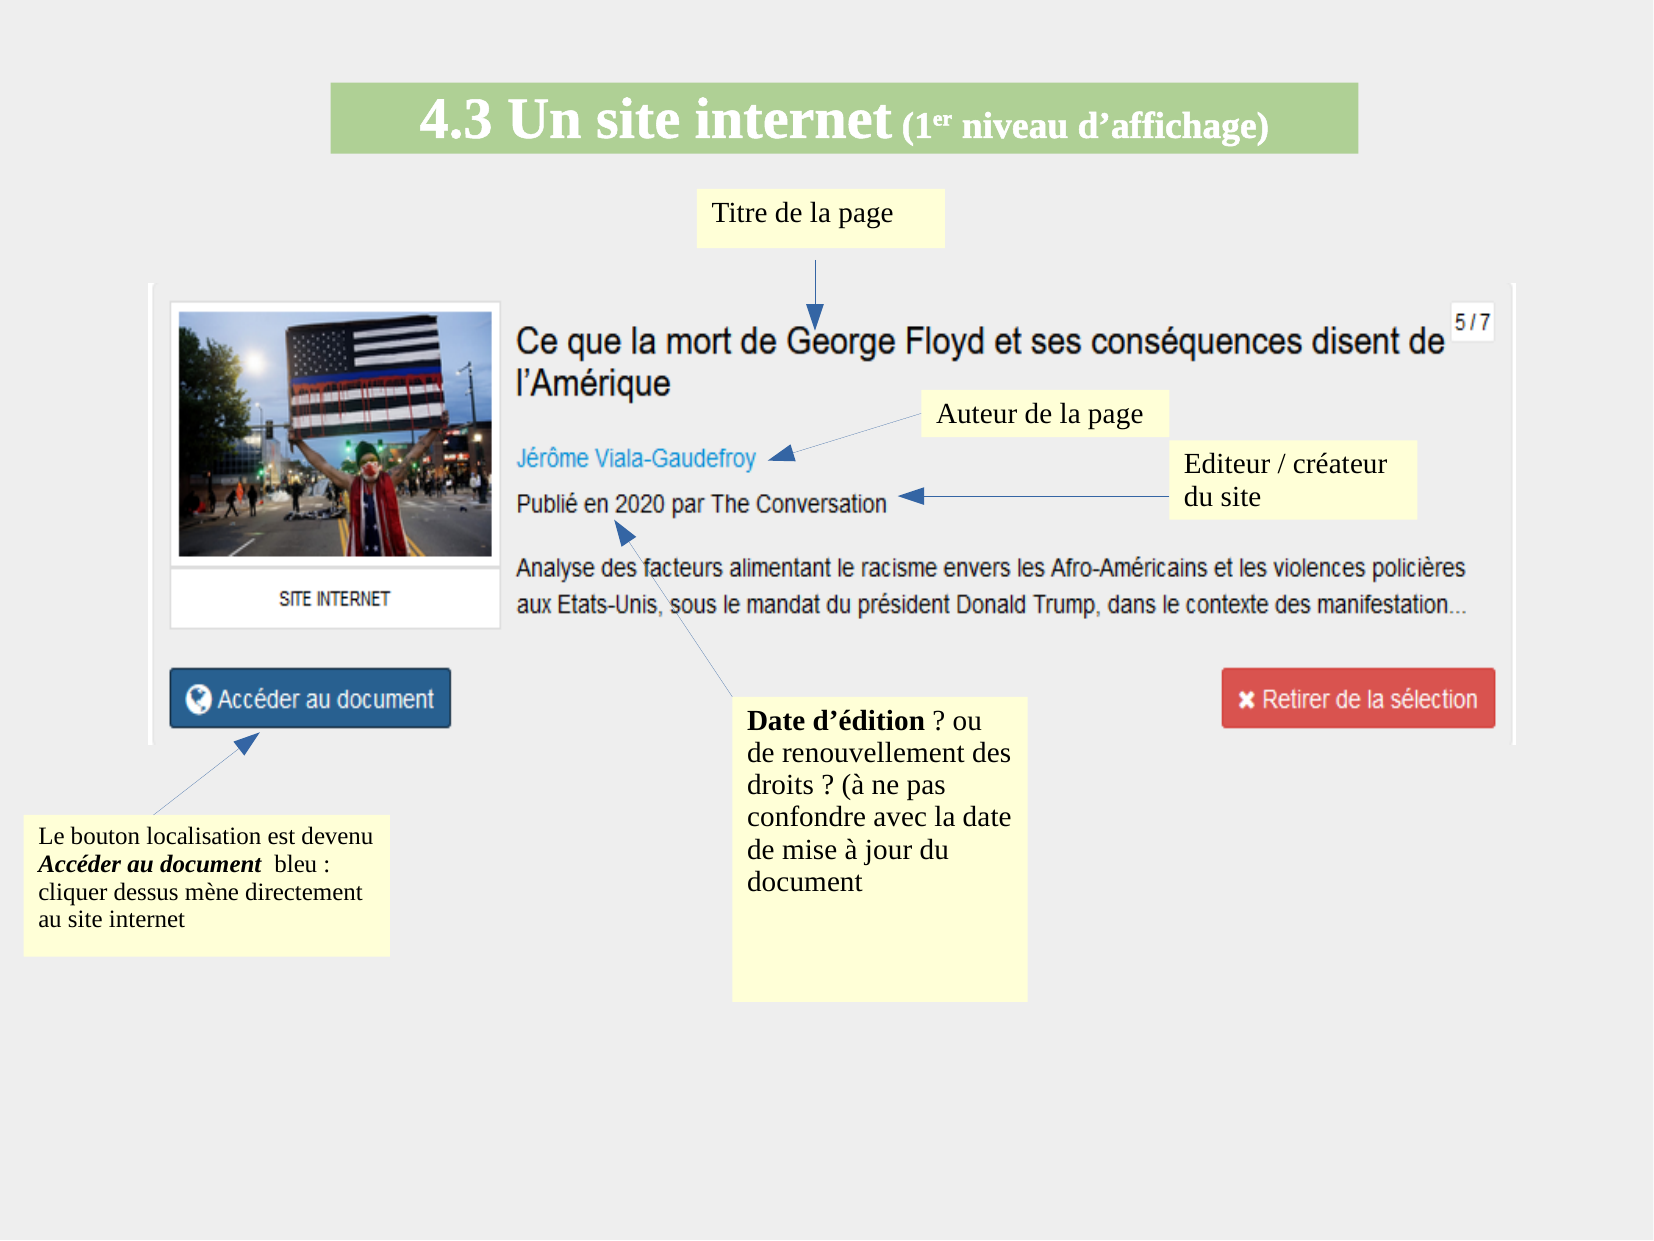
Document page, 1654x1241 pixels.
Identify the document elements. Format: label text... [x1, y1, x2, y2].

text_box Date d’édition ? ou de renouvellement des droits ? (à ne pas confondre avec la date de mise à jour du document [732, 696, 1028, 1002]
title 4.3 Un site internet (1er niveau d’affichage) [330, 82, 1359, 154]
picture [148, 283, 1516, 745]
text_box Auteur de la page [921, 389, 1170, 438]
text_box Le bouton localisation est devenu Accéder au document bleu : cliquer dessus mène directement au site internet [23, 814, 390, 957]
text_box Titre de la page [696, 188, 945, 249]
text_box Editeur / créateur du site [1169, 440, 1418, 520]
